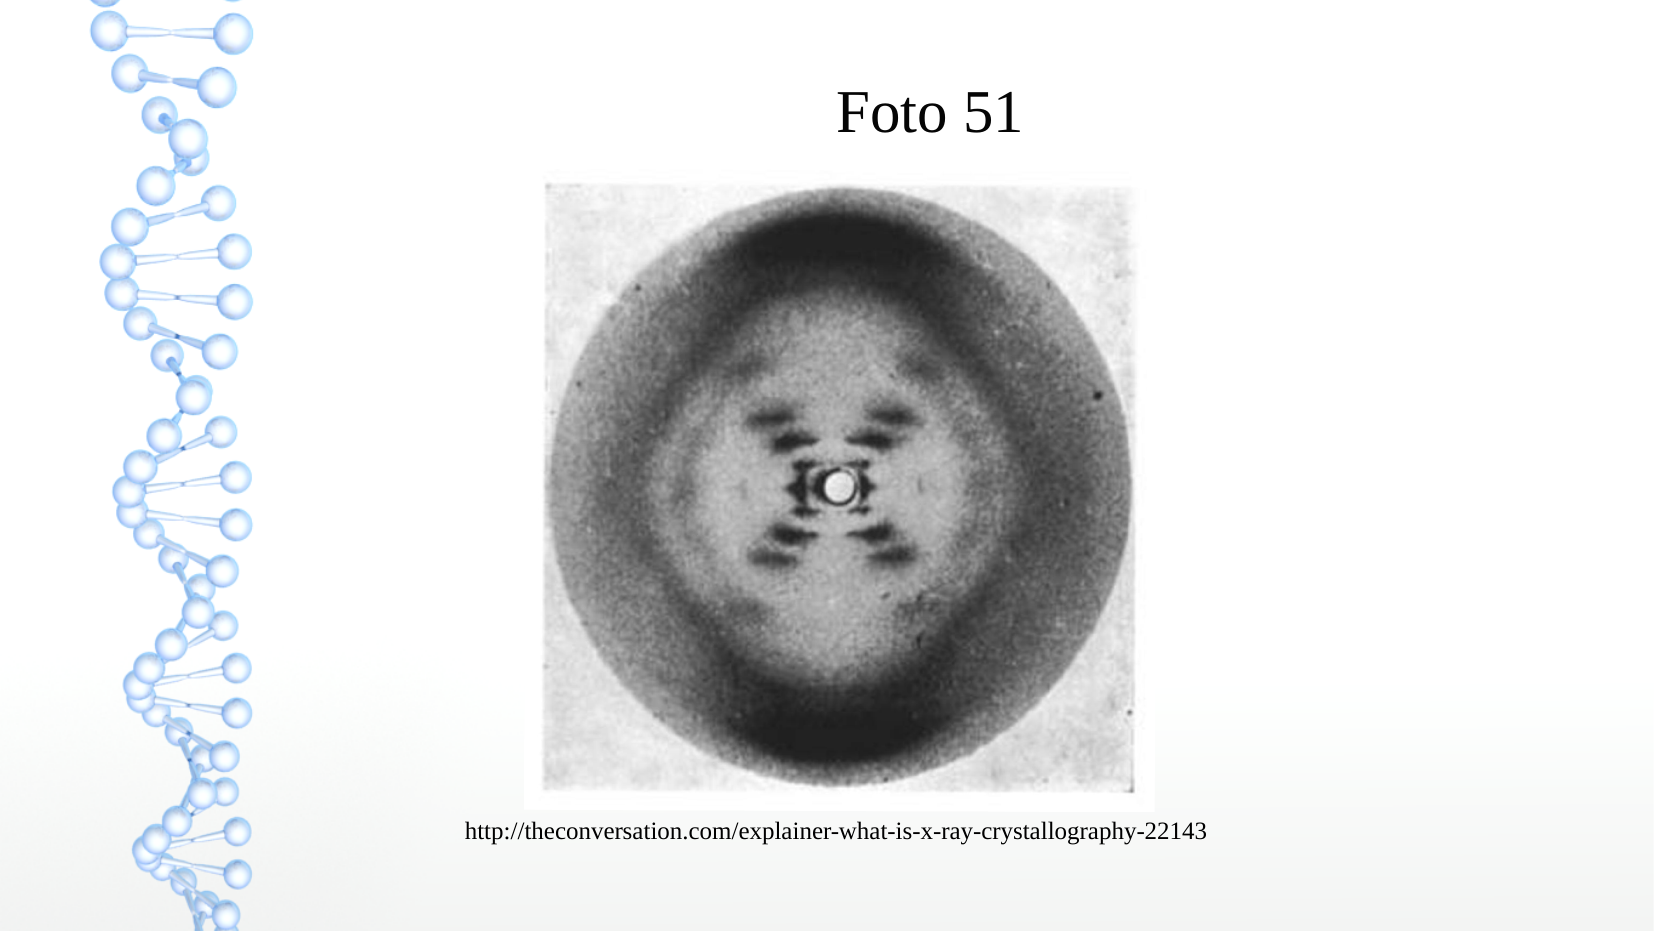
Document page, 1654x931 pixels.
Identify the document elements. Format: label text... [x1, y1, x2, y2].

text_box http://theconversation.com/explainer-what-is-x-ray-crystallography-22143 [450, 810, 1276, 853]
title Foto 51 [265, 35, 1595, 189]
picture [0, 0, 1654, 931]
